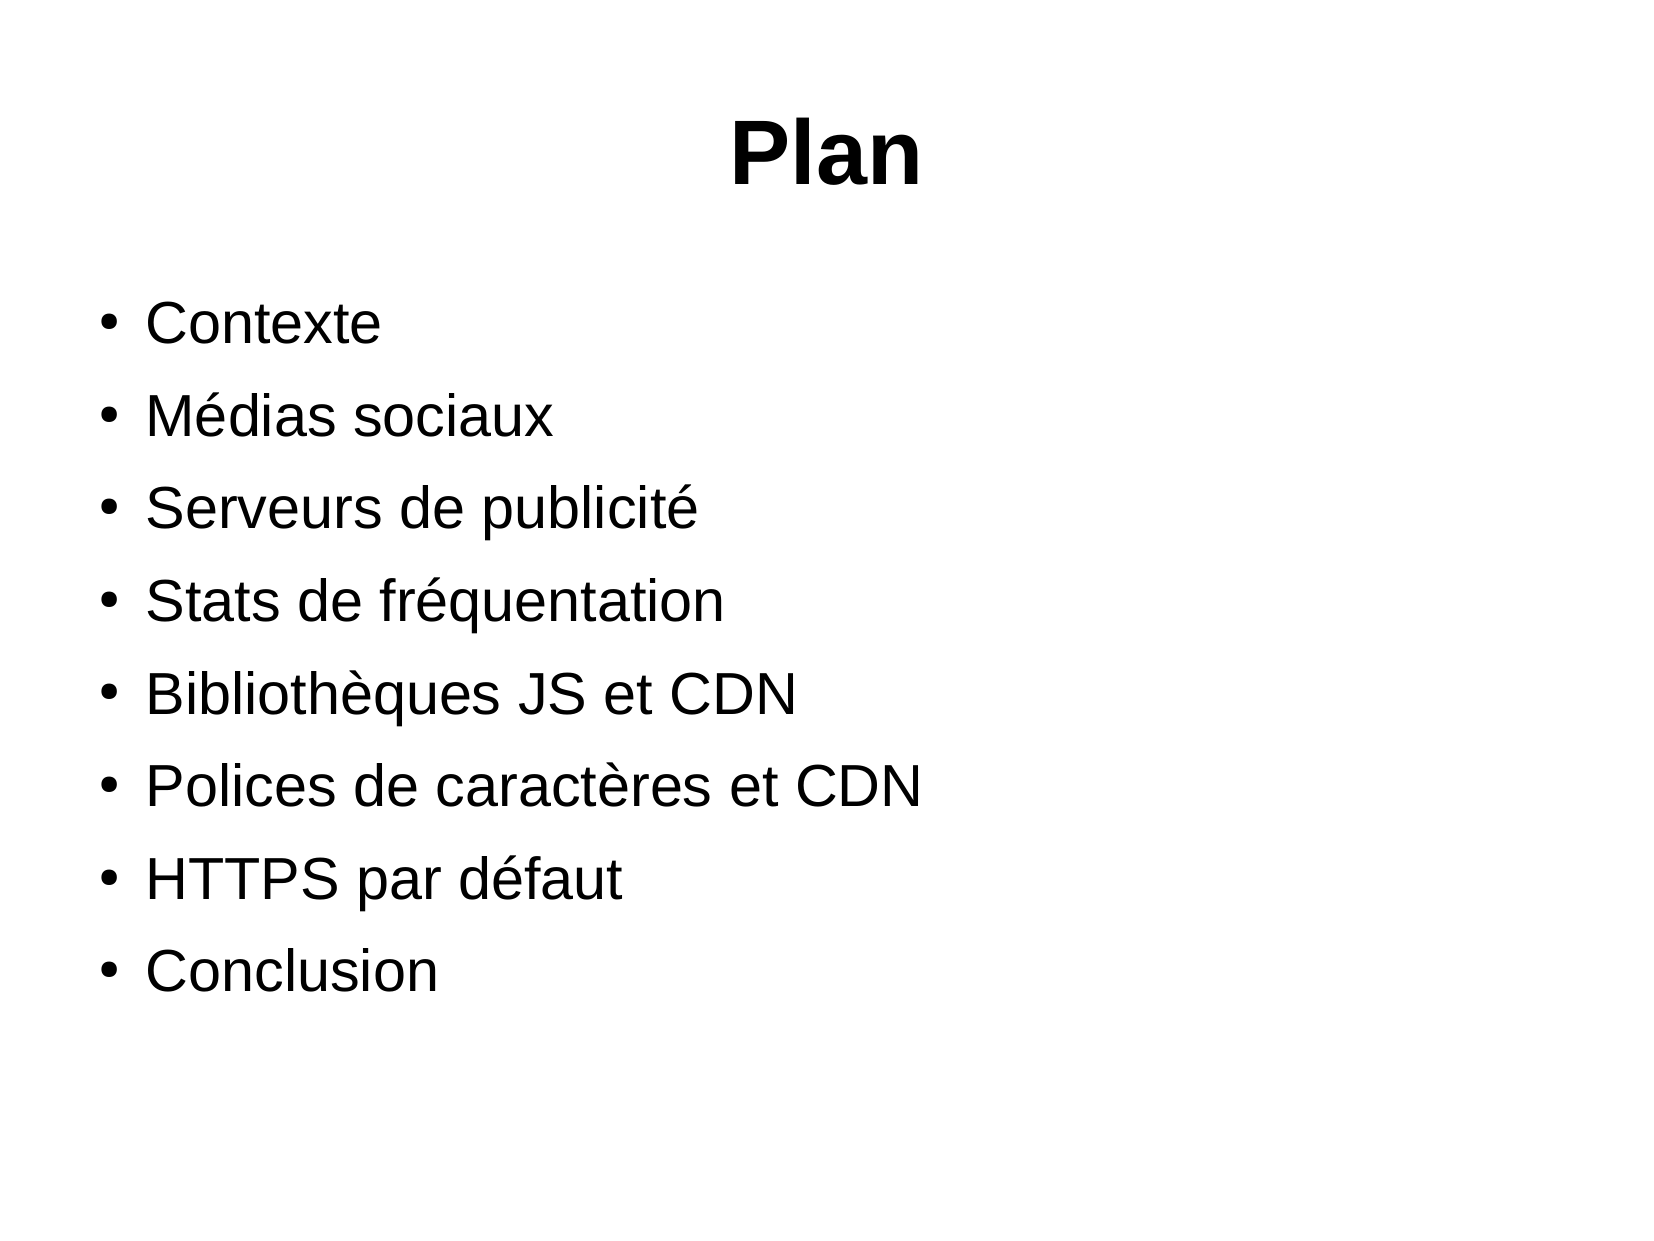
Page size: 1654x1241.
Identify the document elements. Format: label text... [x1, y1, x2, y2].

list Contexte Médias sociaux Serveurs de publicité Stats de fréquentation Bibliothèques JS et CDN Polices de caractères et CDN HTTPS par défaut Conclusion [82, 290, 1538, 1010]
title Plan [82, 49, 1571, 257]
